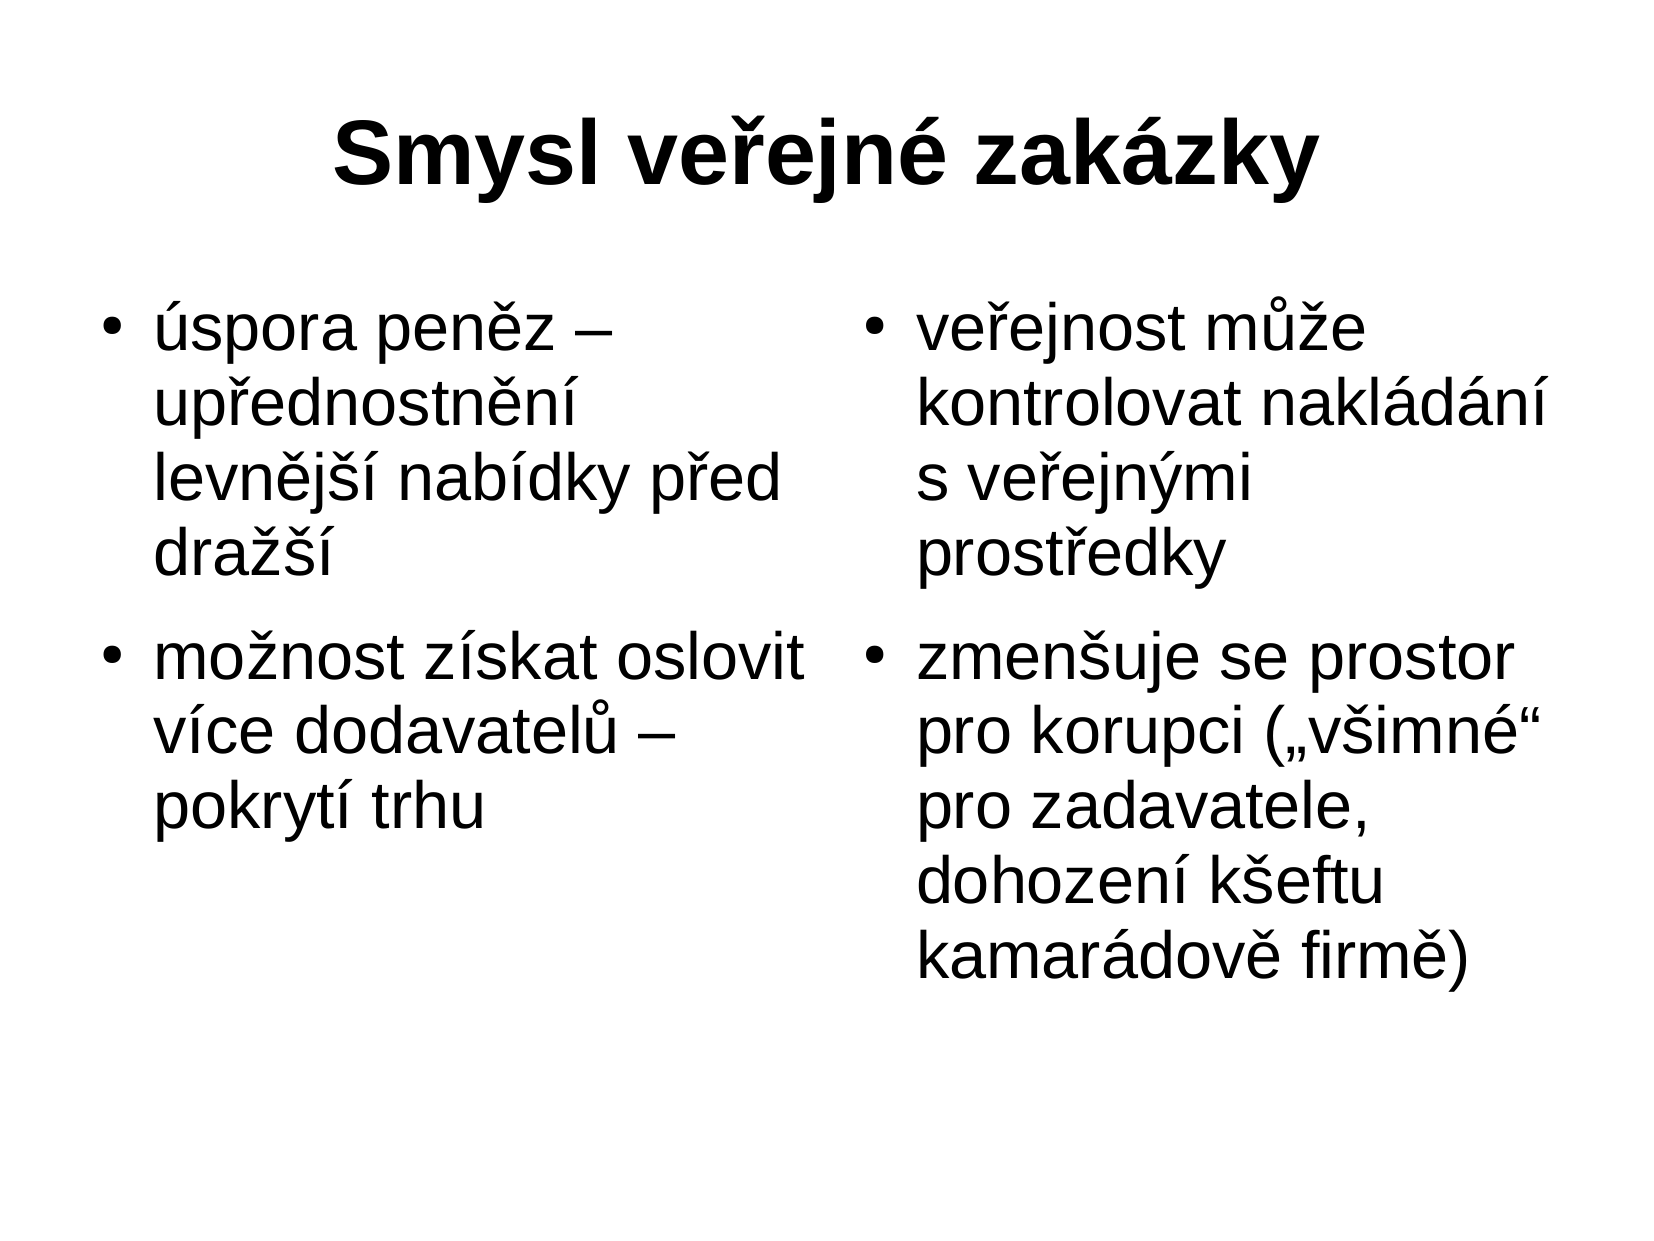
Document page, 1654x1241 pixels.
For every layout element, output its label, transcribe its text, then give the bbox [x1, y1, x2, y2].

list veřejnost může kontrolovat nakládání s veřejnými prostředky zmenšuje se prostor pro korupci („všimné“ pro zadavatele, dohození kšeftu kamarádově firmě) [845, 290, 1572, 1109]
title Smysl veřejné zakázky [82, 49, 1571, 257]
list úspora peněz – upřednostnění levnější nabídky před dražší možnost získat oslovit více dodavatelů – pokrytí trhu [82, 290, 809, 1109]
